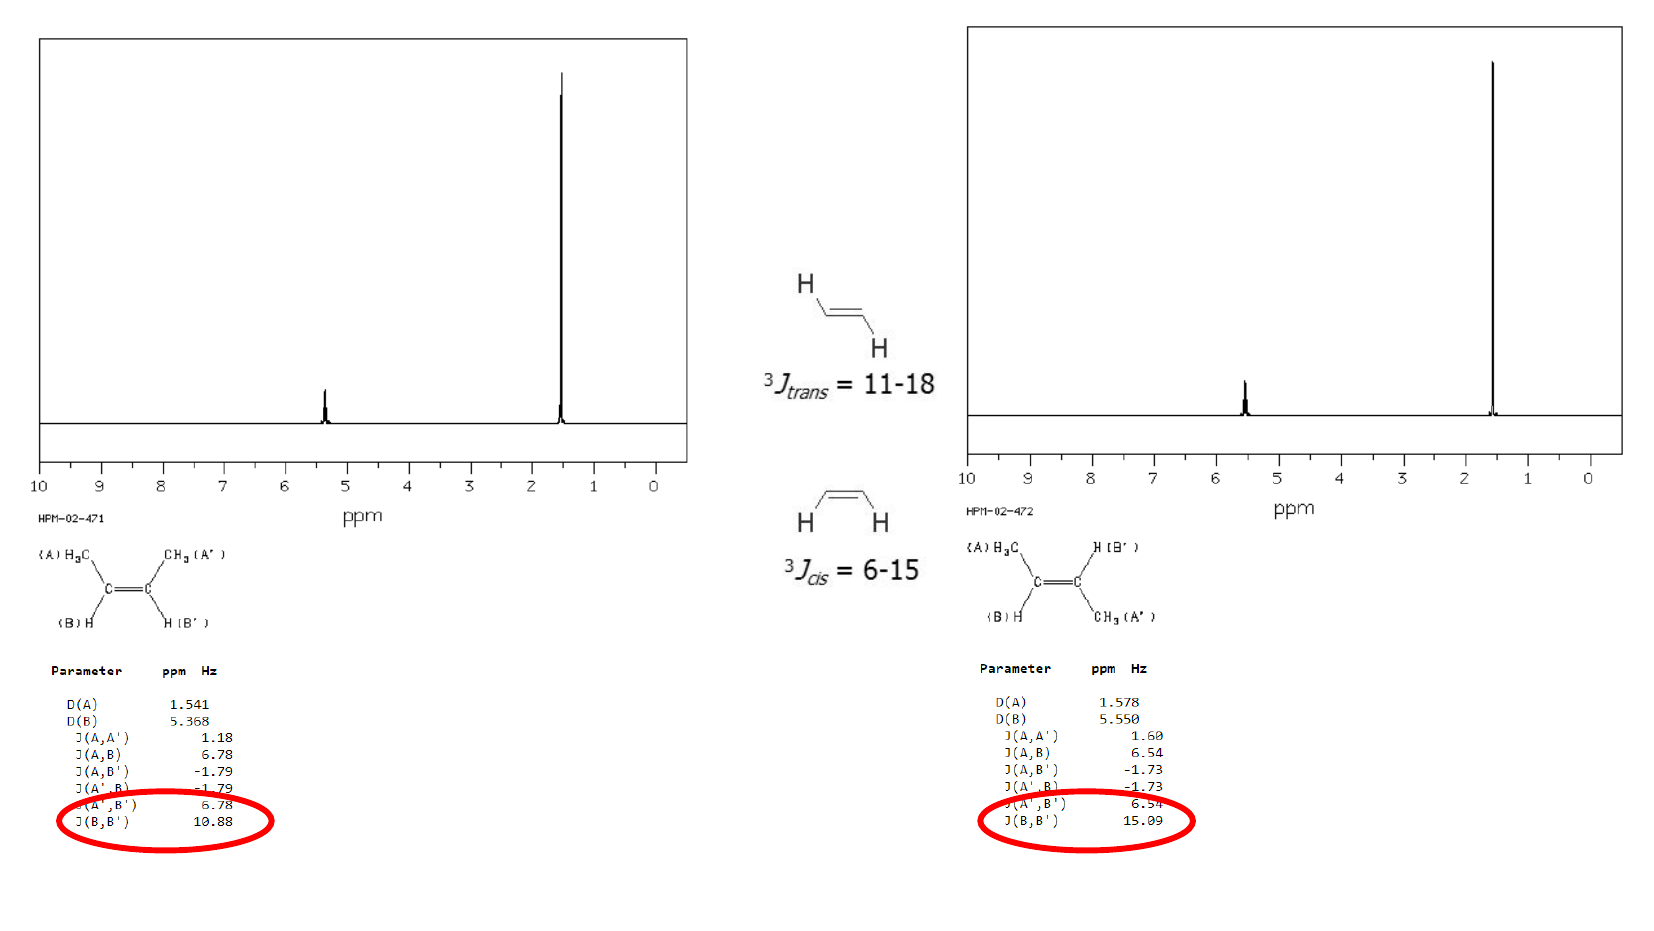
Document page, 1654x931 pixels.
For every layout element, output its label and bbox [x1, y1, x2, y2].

picture [63, 795, 268, 839]
picture [984, 795, 1189, 839]
picture [20, 20, 1650, 839]
